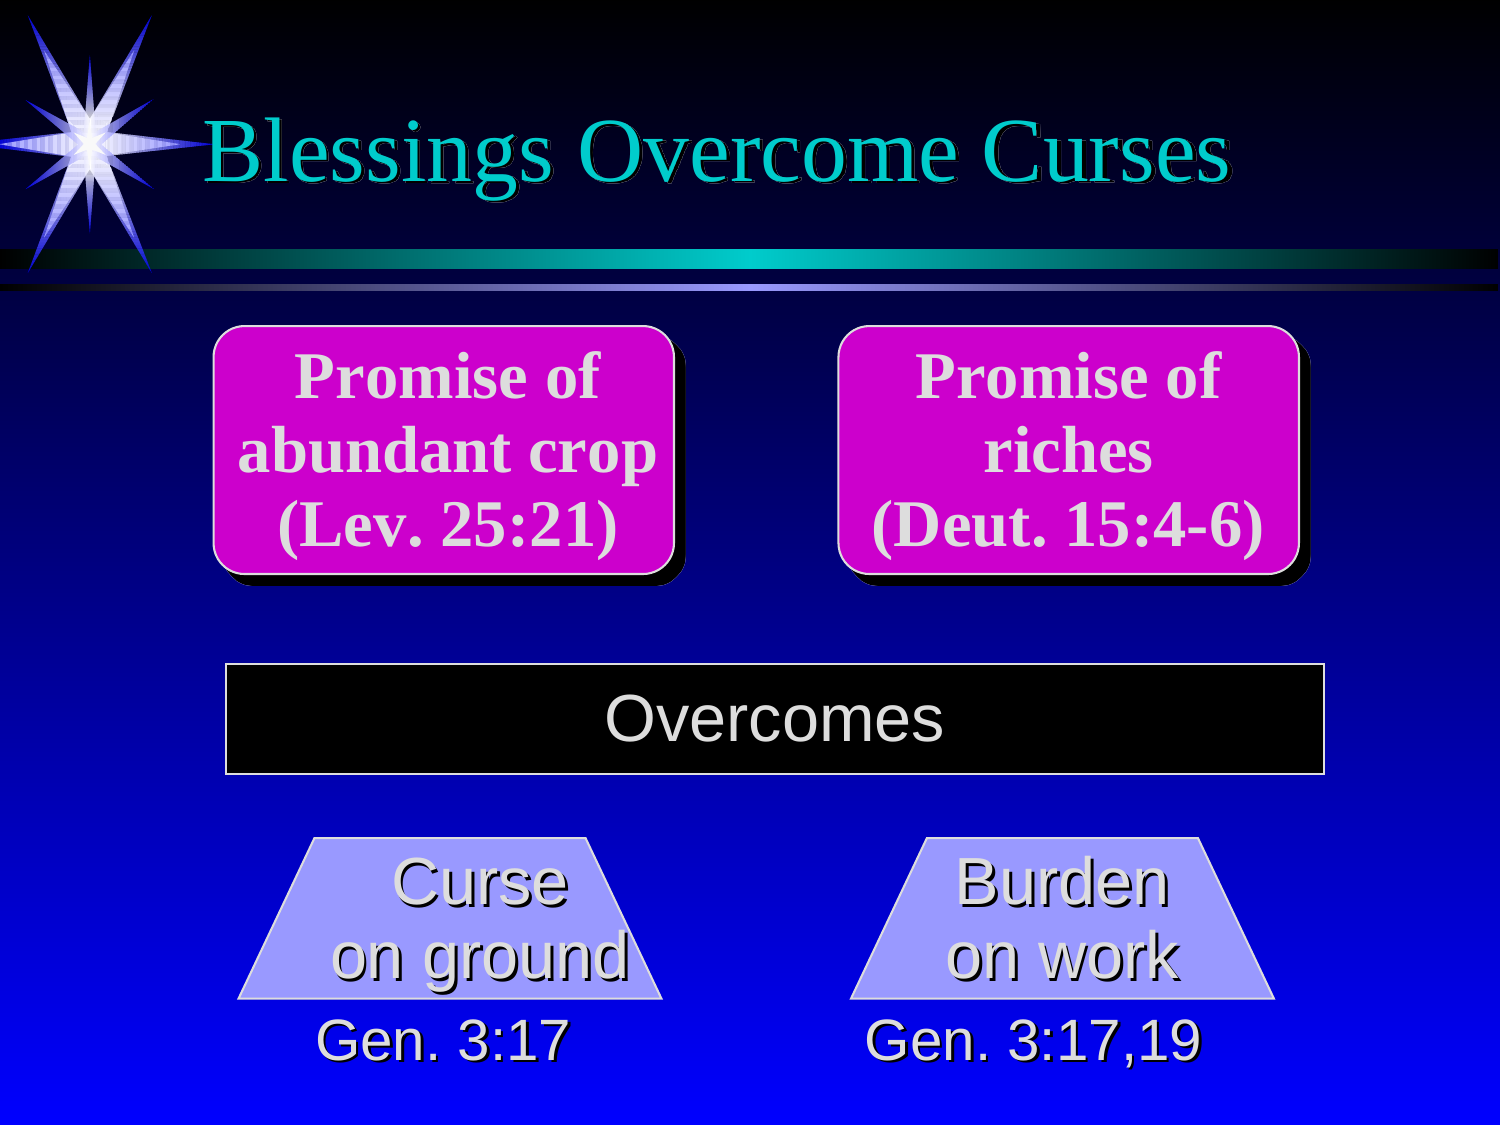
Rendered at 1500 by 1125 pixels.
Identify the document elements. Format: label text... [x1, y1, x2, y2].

text_box new [38, 239, 49, 245]
title Blessings Overcome Curses [187, 56, 1463, 244]
text_box 3 [36, 246, 44, 251]
text_box Curse on ground [238, 838, 662, 999]
text_box 3 [35, 37, 44, 42]
text_box Gen. 3:17,19 [849, 999, 1275, 1081]
text_box Overcomes [226, 663, 1324, 774]
text_box 3 [135, 37, 144, 42]
text_box new [131, 239, 141, 245]
text_box Promise of abundant crop (Lev. 25:21) [213, 326, 674, 575]
text_box Gen. 3:17 [300, 999, 688, 1081]
text_box Promise of riches (Deut. 15:4-6) [838, 326, 1299, 575]
text_box new [38, 43, 48, 49]
text_box Burden on work [850, 838, 1274, 999]
text_box new [131, 43, 142, 49]
text_box 3 [135, 246, 144, 251]
